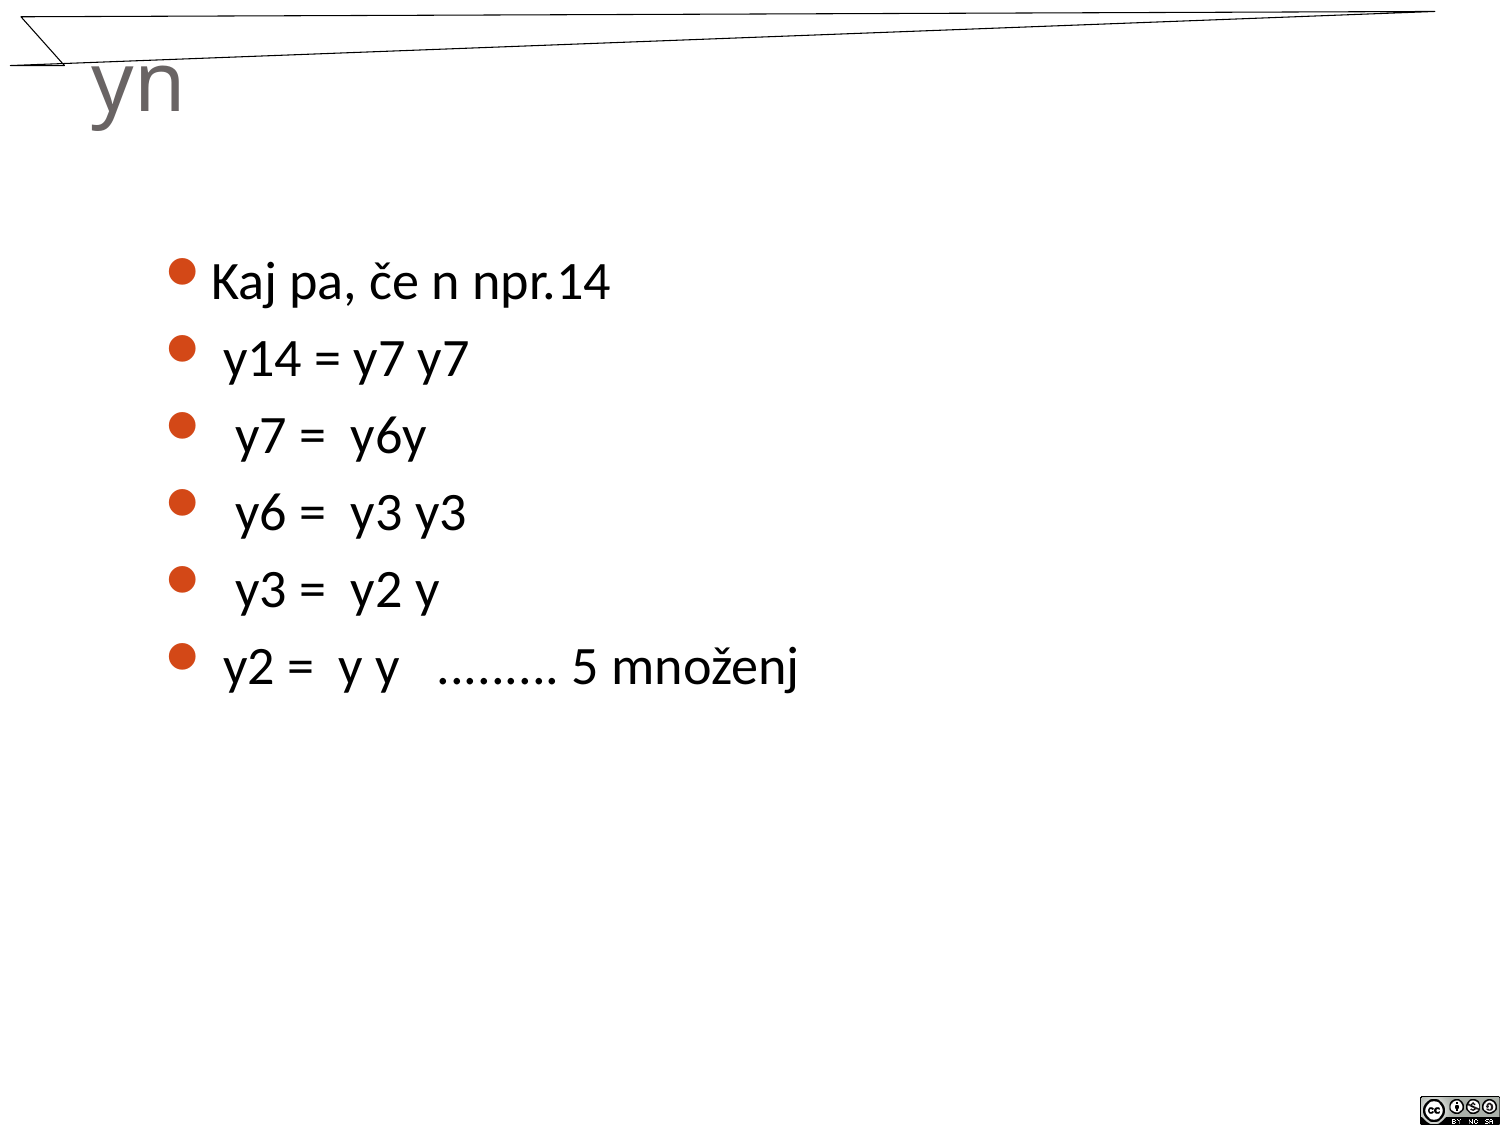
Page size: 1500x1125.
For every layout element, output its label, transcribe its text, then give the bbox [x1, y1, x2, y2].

list Kaj pa, če n npr.14 y14 = y7 y7 y7 = y6y y6 = y3 y3 y3 = y2 y y2 = y y ......... 5 množenj [150, 237, 1425, 988]
title yn [76, 83, 1390, 144]
picture [1420, 1096, 1500, 1125]
